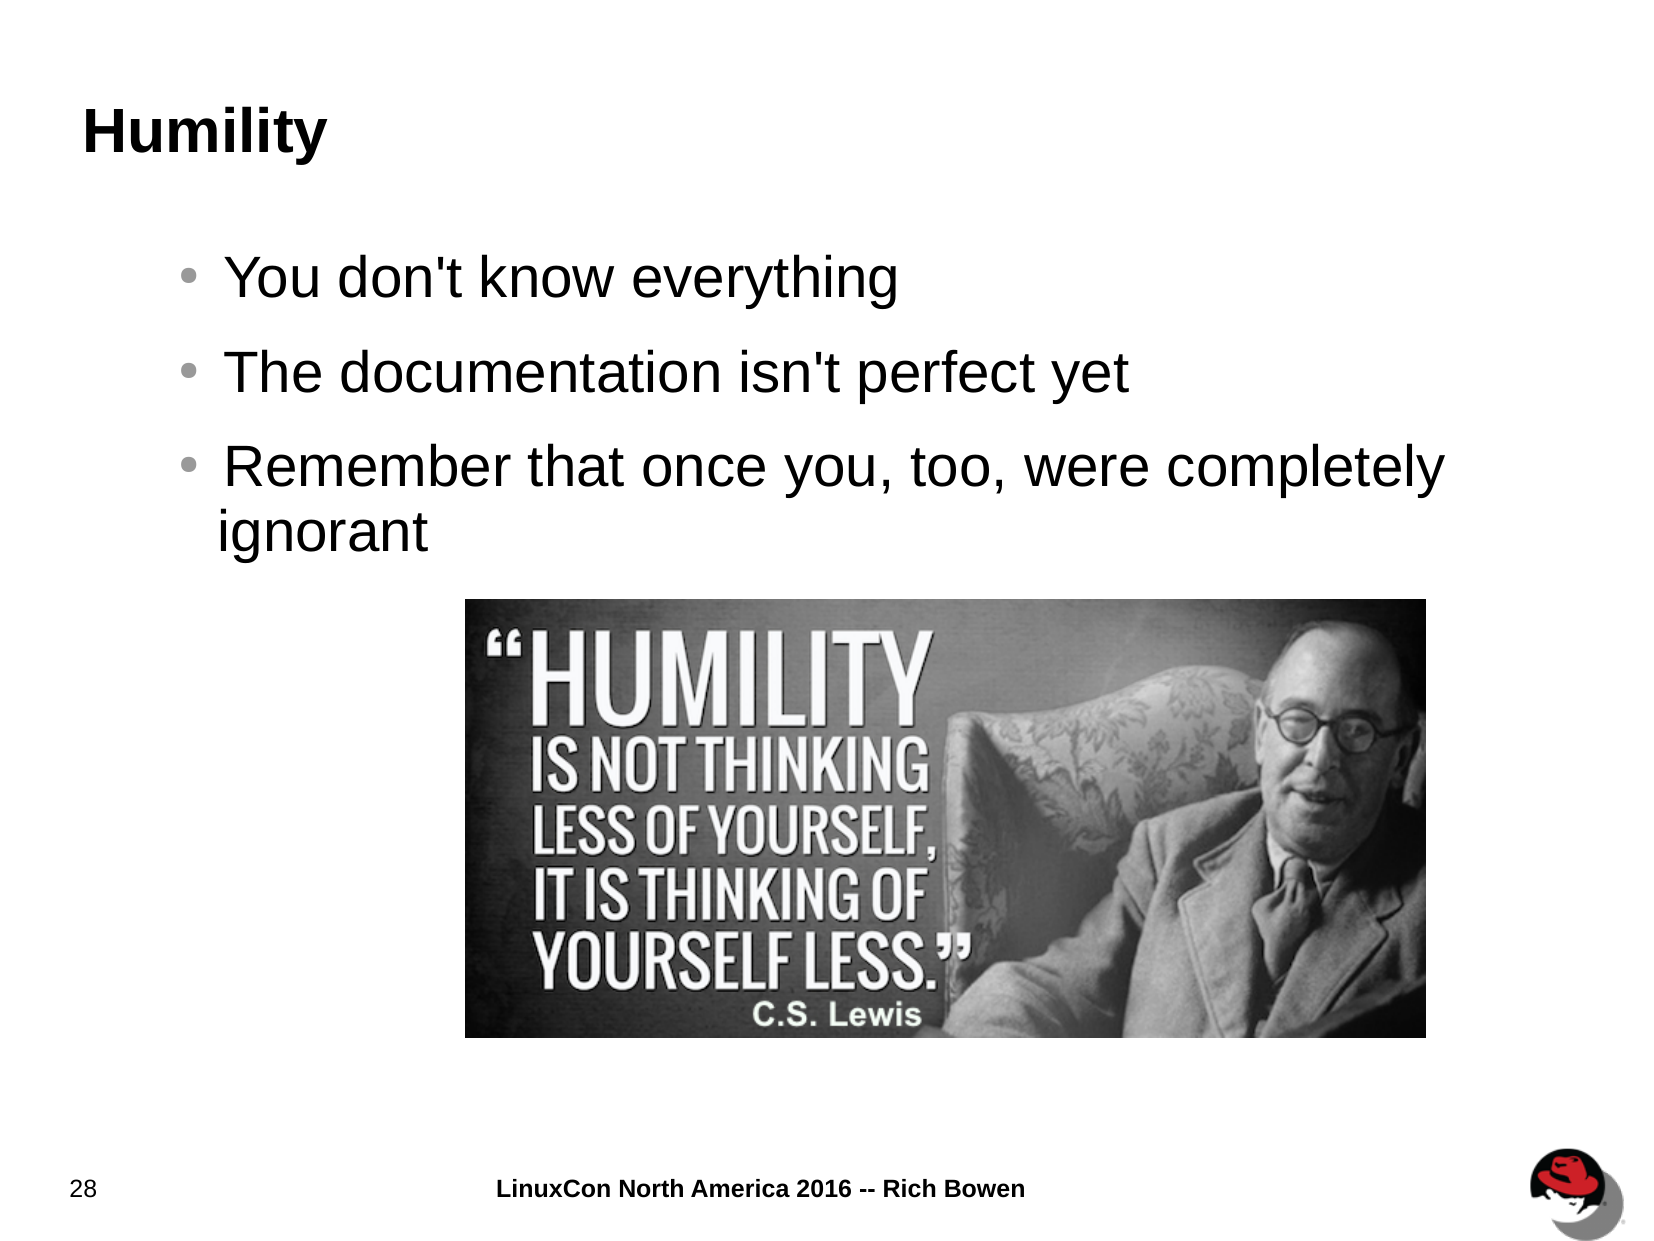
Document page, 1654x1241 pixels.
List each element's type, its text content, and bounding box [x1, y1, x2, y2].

picture [1529, 1146, 1613, 1224]
picture [465, 599, 1426, 1038]
title Humility [82, 37, 1571, 226]
list You don't know everything The documentation isn't perfect yet Remember that once you, too, were completely ignorant [86, 244, 1576, 1039]
